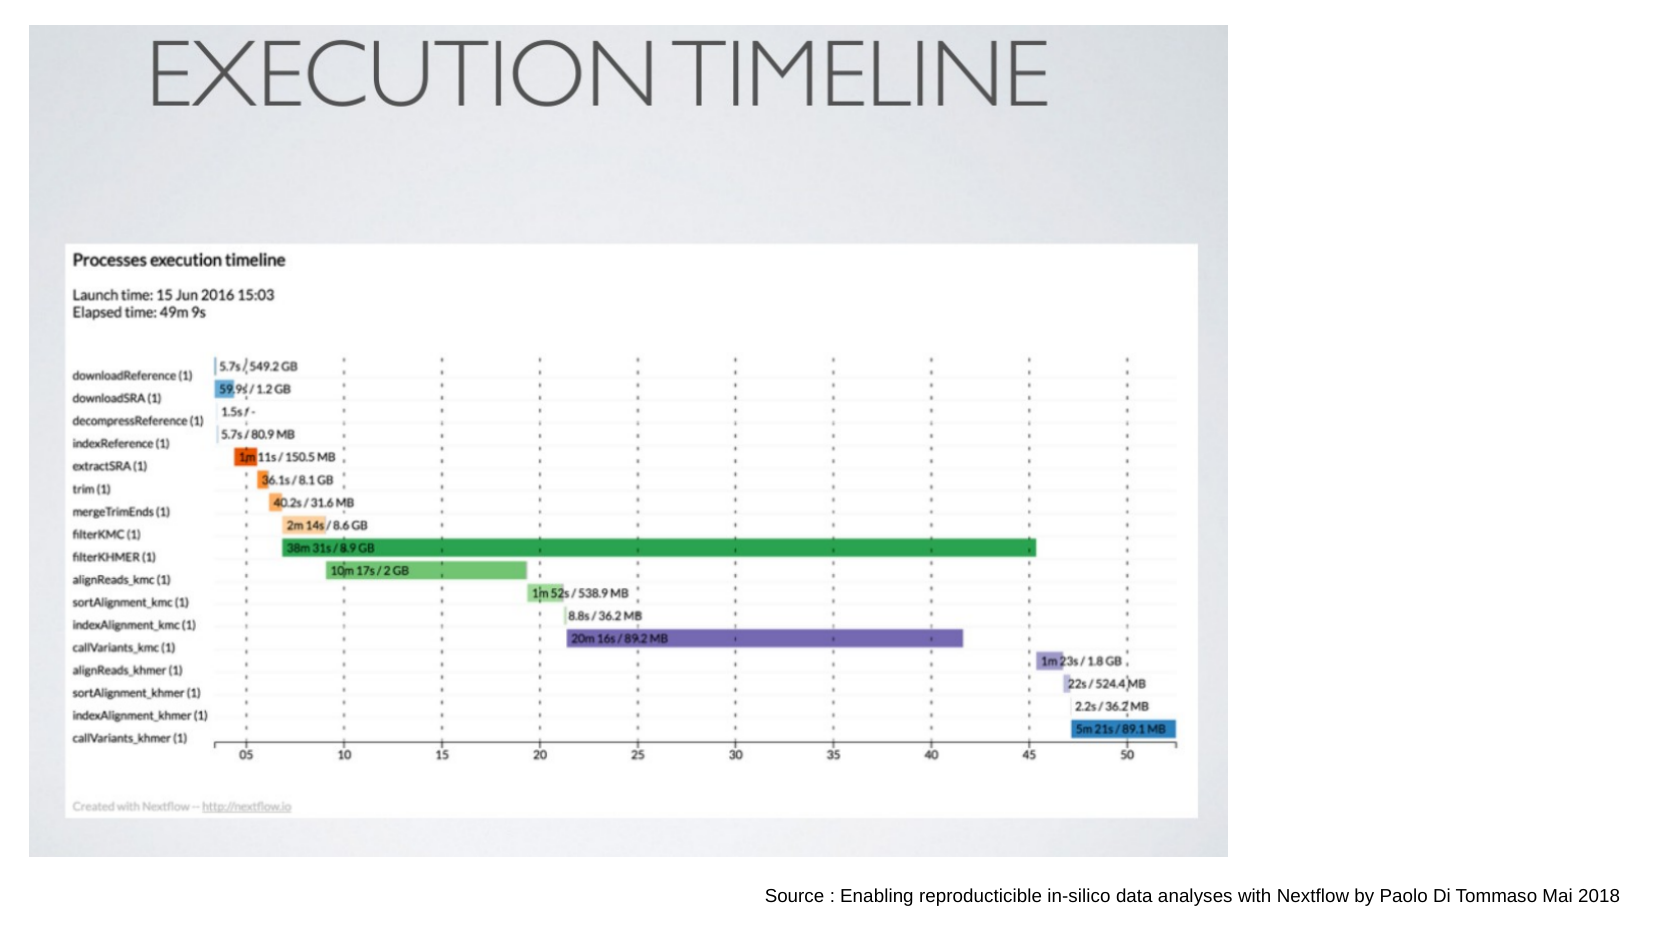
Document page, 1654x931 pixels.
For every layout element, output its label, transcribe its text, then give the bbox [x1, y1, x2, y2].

picture [29, 25, 1228, 857]
text_box Source : Enabling reproducticible in-silico data analyses with Nextflow by Paolo Di Tommaso Mai 2018 [750, 878, 1635, 915]
